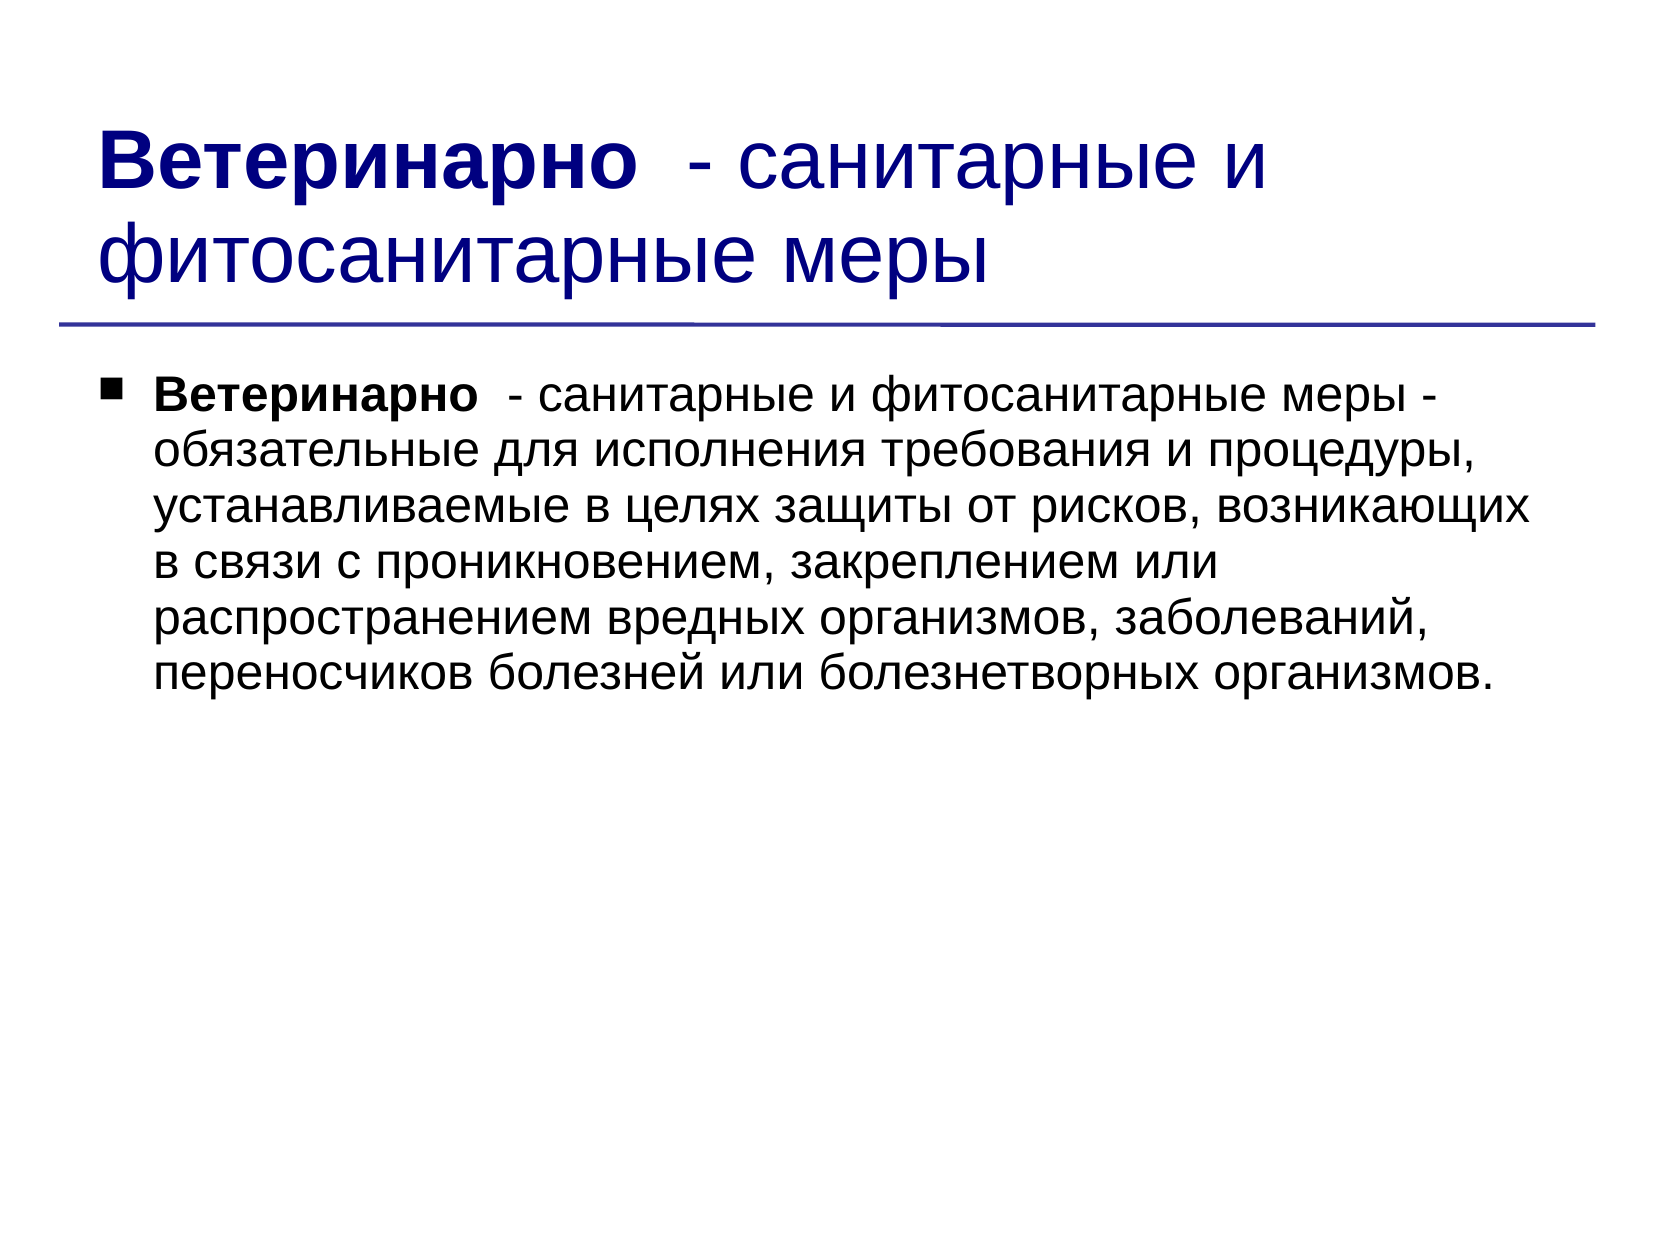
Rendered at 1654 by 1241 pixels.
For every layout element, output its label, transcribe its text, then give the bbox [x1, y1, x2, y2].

title Ветеринарно - санитарные и фитосанитарные меры [82, 82, 1571, 322]
list Ветеринарно - санитарные и фитосанитарные меры - обязательные для исполнения требования и процедуры, устанавливаемые в целях защиты от рисков, возникающих в связи с проникновением, закреплением или распространением вредных организмов, заболеваний, переносчиков болезней или болезнетворных организмов. [82, 358, 1571, 1061]
title Ветеринарно - санитарные и фитосанитарные меры [82, 327, 1571, 331]
